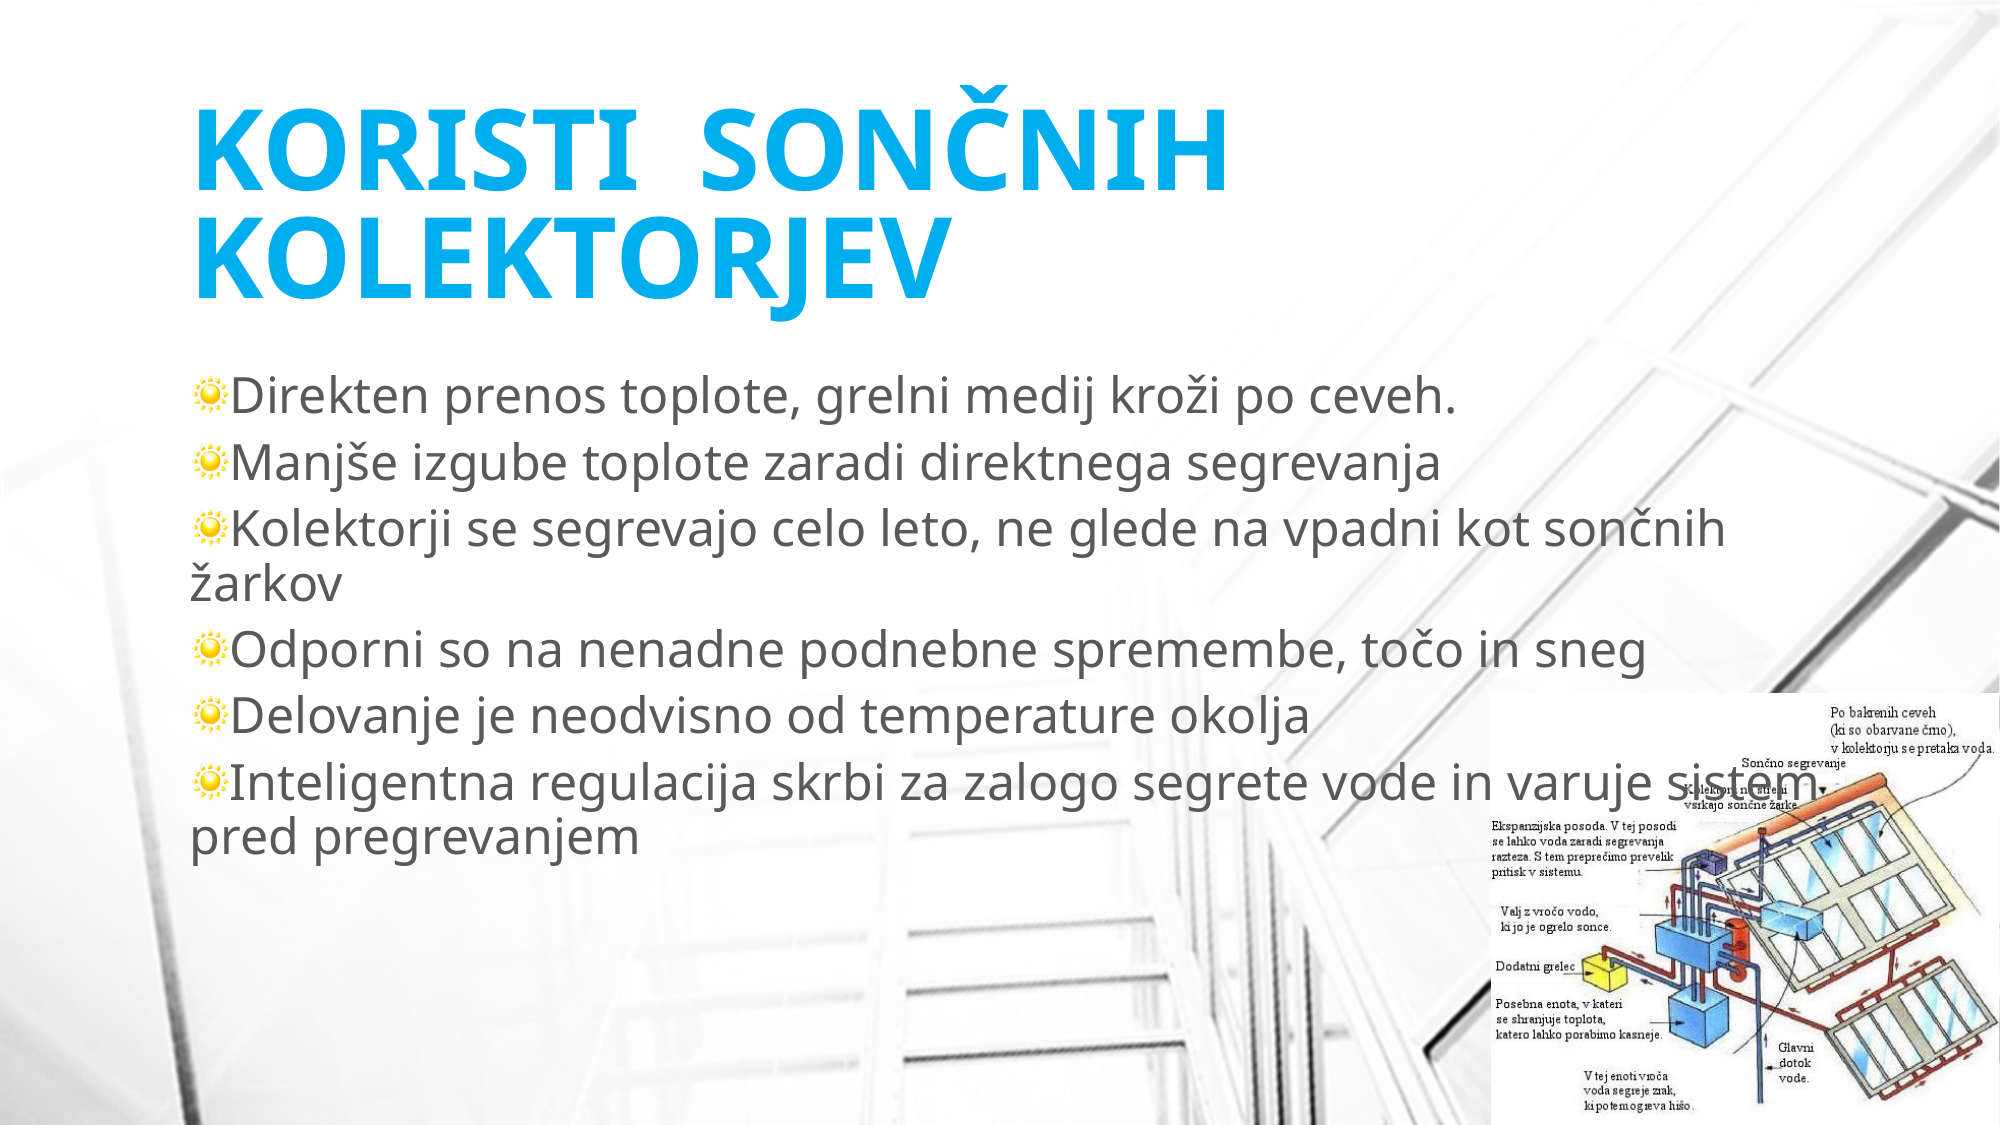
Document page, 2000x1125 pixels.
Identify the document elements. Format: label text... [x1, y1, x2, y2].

picture [0, 0, 2000, 1125]
list Direkten prenos toplote, grelni medij kroži po ceveh. Manjše izgube toplote zaradi direktnega segrevanja Kolektorji se segrevajo celo leto, ne glede na vpadni kot sončnih žarkov Odporni so na nenadne podnebne spremembe, točo in sneg Delovanje je neodvisno od temperature okolja Inteligentna regulacija skrbi za zalogo segrete vode in varuje sistem pred pregrevanjem [174, 363, 1903, 1079]
title KORISTI SONČNIH KOLEKTORJEV [174, 87, 1600, 363]
